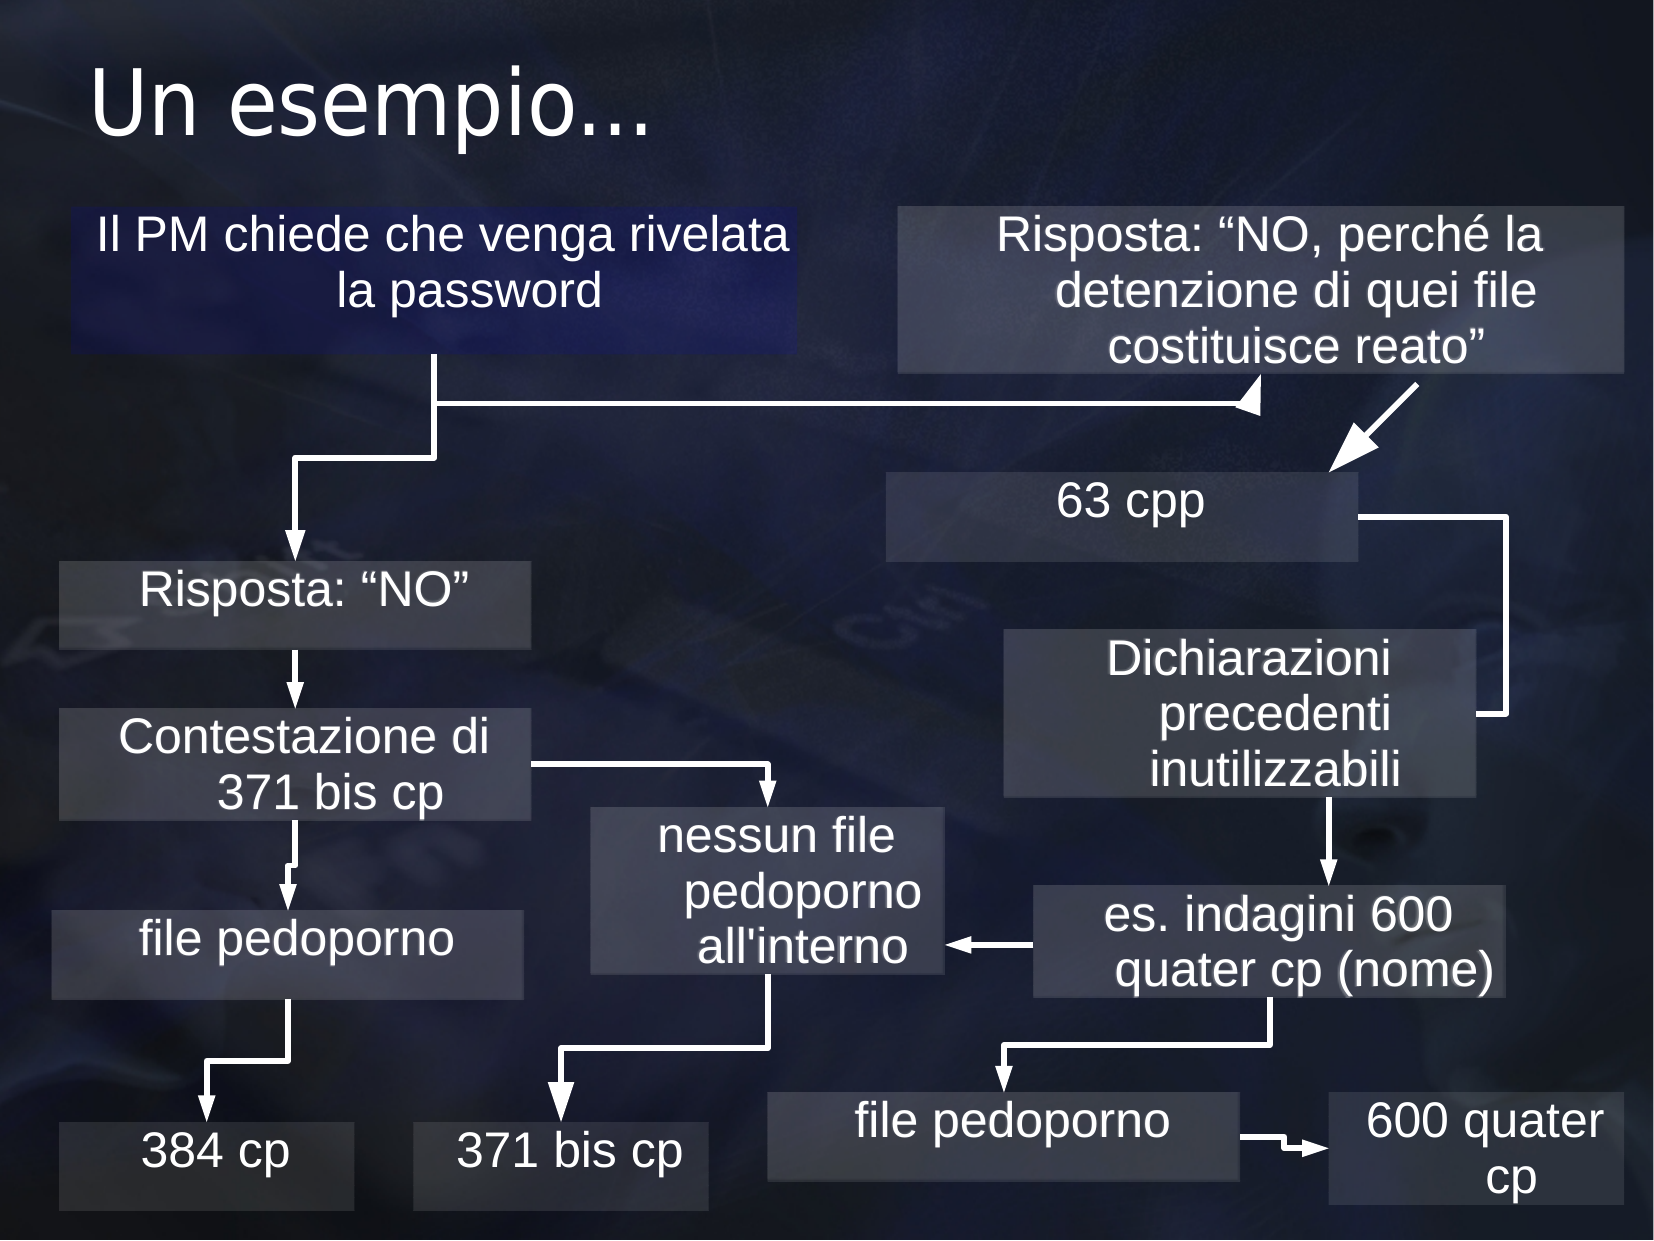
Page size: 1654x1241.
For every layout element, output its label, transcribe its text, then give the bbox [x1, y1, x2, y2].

list file pedoporno [51, 910, 525, 1000]
list Risposta: “NO, perché la detenzione di quei file costituisce reato” [897, 206, 1625, 374]
list nessun file pedoporno all'interno [590, 807, 945, 975]
picture [0, 0, 1654, 1240]
list es. indagini 600 quater cp (nome) [1033, 885, 1506, 998]
list 63 cpp [885, 472, 1359, 562]
list 600 quater cp [1328, 1092, 1625, 1205]
list 384 cp [59, 1122, 355, 1211]
list Contestazione di 371 bis cp [59, 708, 532, 821]
list file pedoporno [767, 1092, 1241, 1182]
title Un esempio... [88, 0, 1577, 208]
list 371 bis cp [413, 1122, 709, 1211]
list Dichiarazioni precedenti inutilizzabili [1003, 629, 1477, 798]
picture [437, 208, 1260, 401]
list Il PM chiede che venga rivelata la password [71, 206, 798, 355]
list Risposta: “NO” [59, 561, 532, 650]
